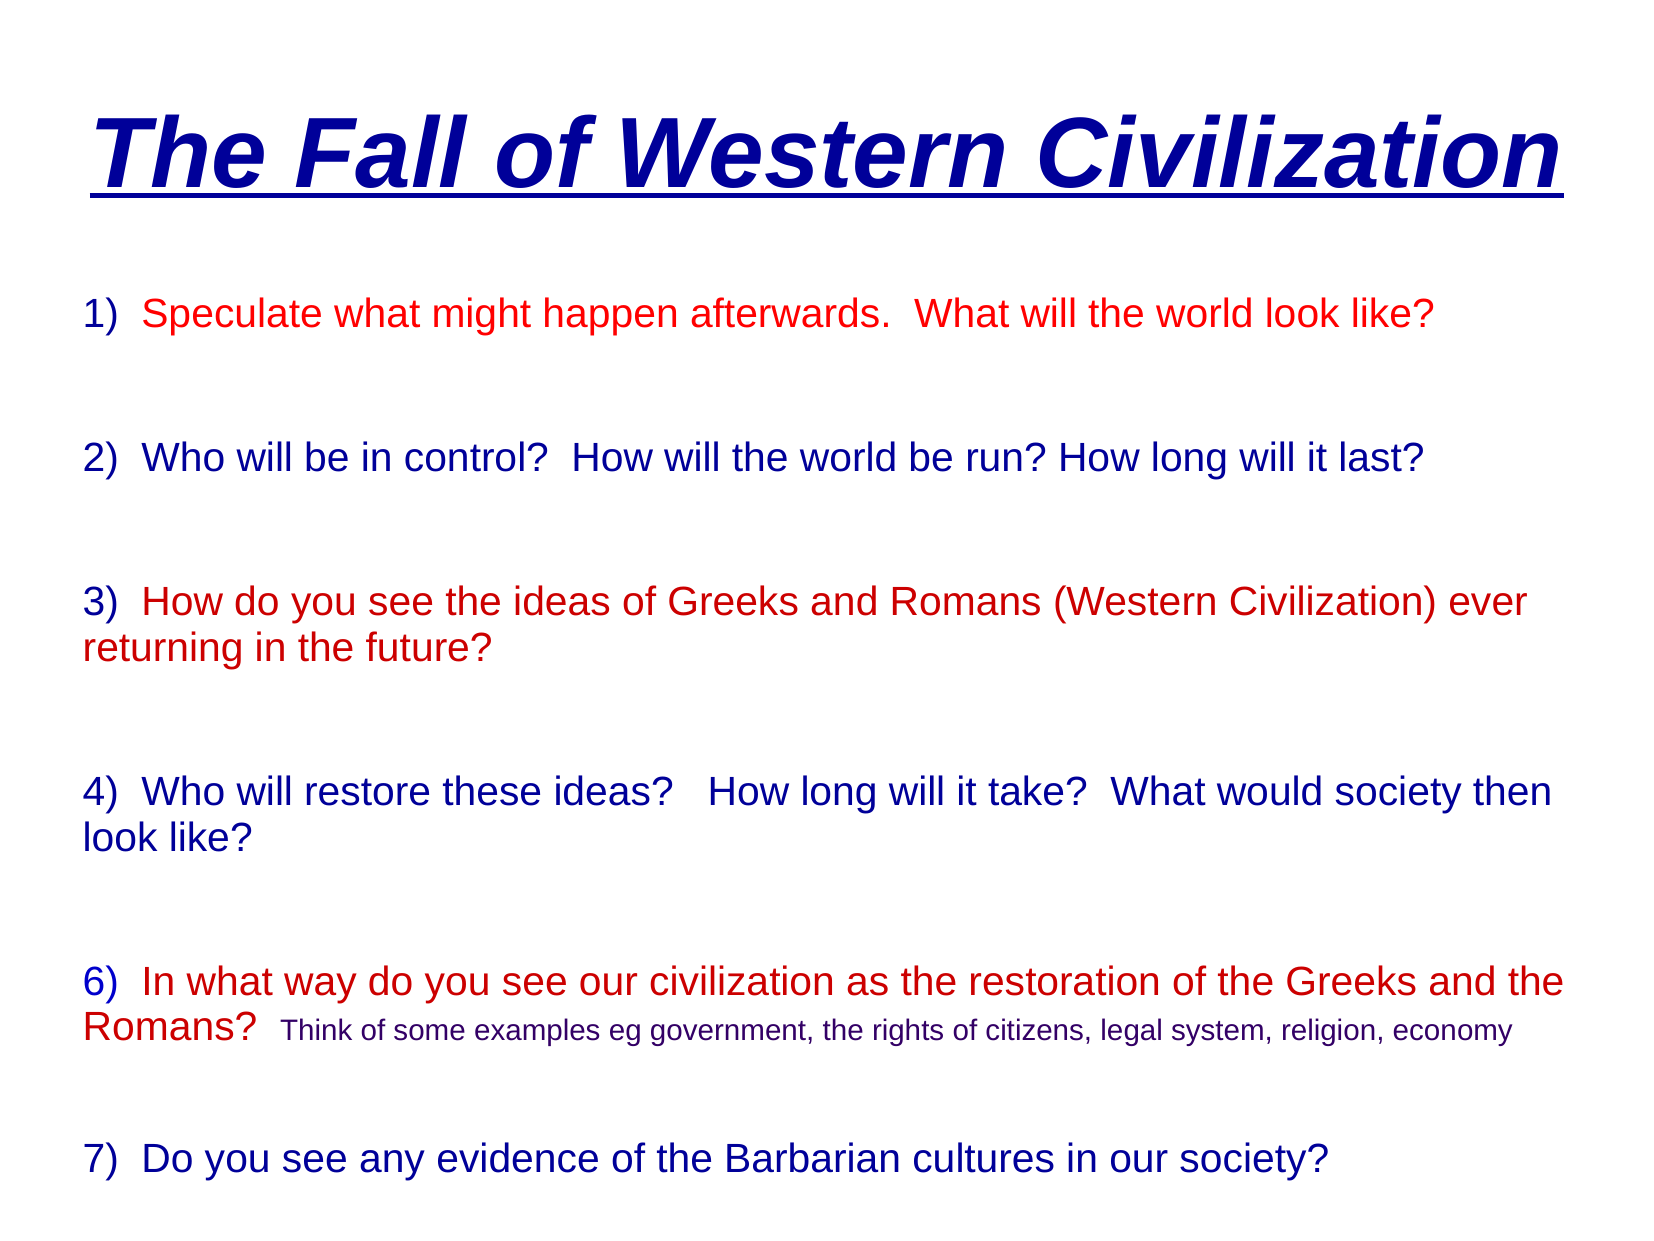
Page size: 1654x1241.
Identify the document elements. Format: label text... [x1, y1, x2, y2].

list 1) Speculate what might happen afterwards. What will the world look like? 2) Who will be in control? How will the world be run? How long will it last? 3) How do you see the ideas of Greeks and Romans (Western Civilization) ever returning in the future? 4) Who will restore these ideas? How long will it take? What would society then look like? 6) In what way do you see our civilization as the restoration of the Greeks and the Romans? Think of some examples eg government, the rights of citizens, legal system, religion, economy 7) Do you see any evidence of the Barbarian cultures in our society? [82, 290, 1571, 1205]
title The Fall of Western Civilization [82, 49, 1571, 257]
